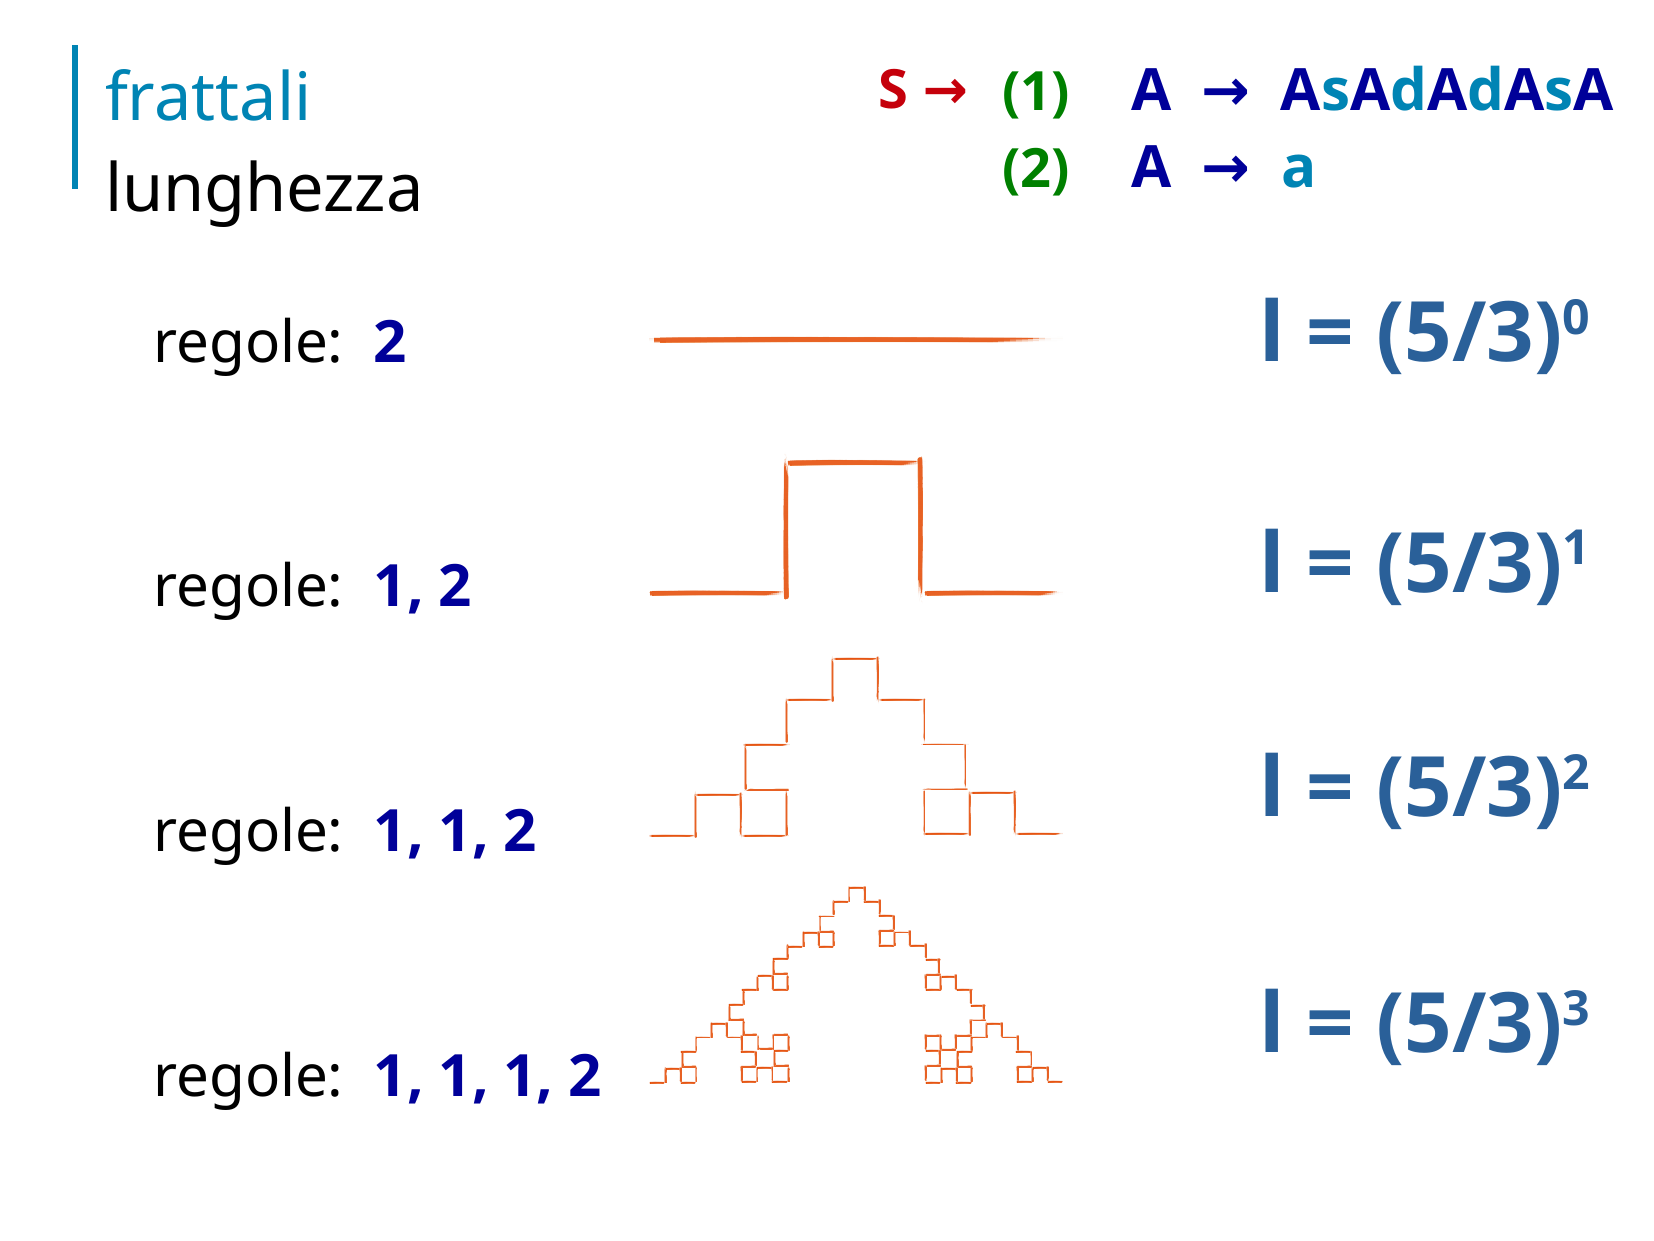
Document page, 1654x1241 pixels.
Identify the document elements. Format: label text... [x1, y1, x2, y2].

text_box l = (5/3)1 [1245, 501, 1607, 617]
text_box (1) A → AsAdAdAsA [987, 43, 1638, 120]
picture [649, 885, 1063, 1084]
text_box l = (5/3)0 [1245, 271, 1621, 386]
picture [924, 590, 1063, 596]
picture [649, 336, 1063, 343]
text_box S → [855, 46, 987, 127]
list regole: 2 regole: 1, 2 regole: 1, 1, 2 regole: 1, 1, 1, 2 [82, 300, 1571, 1126]
title frattali lunghezza [105, 49, 987, 200]
picture [649, 655, 1063, 839]
picture [649, 452, 926, 604]
text_box l = (5/3)2 [1245, 725, 1621, 841]
text_box l = (5/3)3 [1245, 962, 1636, 1077]
text_box (2) A → a [987, 120, 1638, 211]
